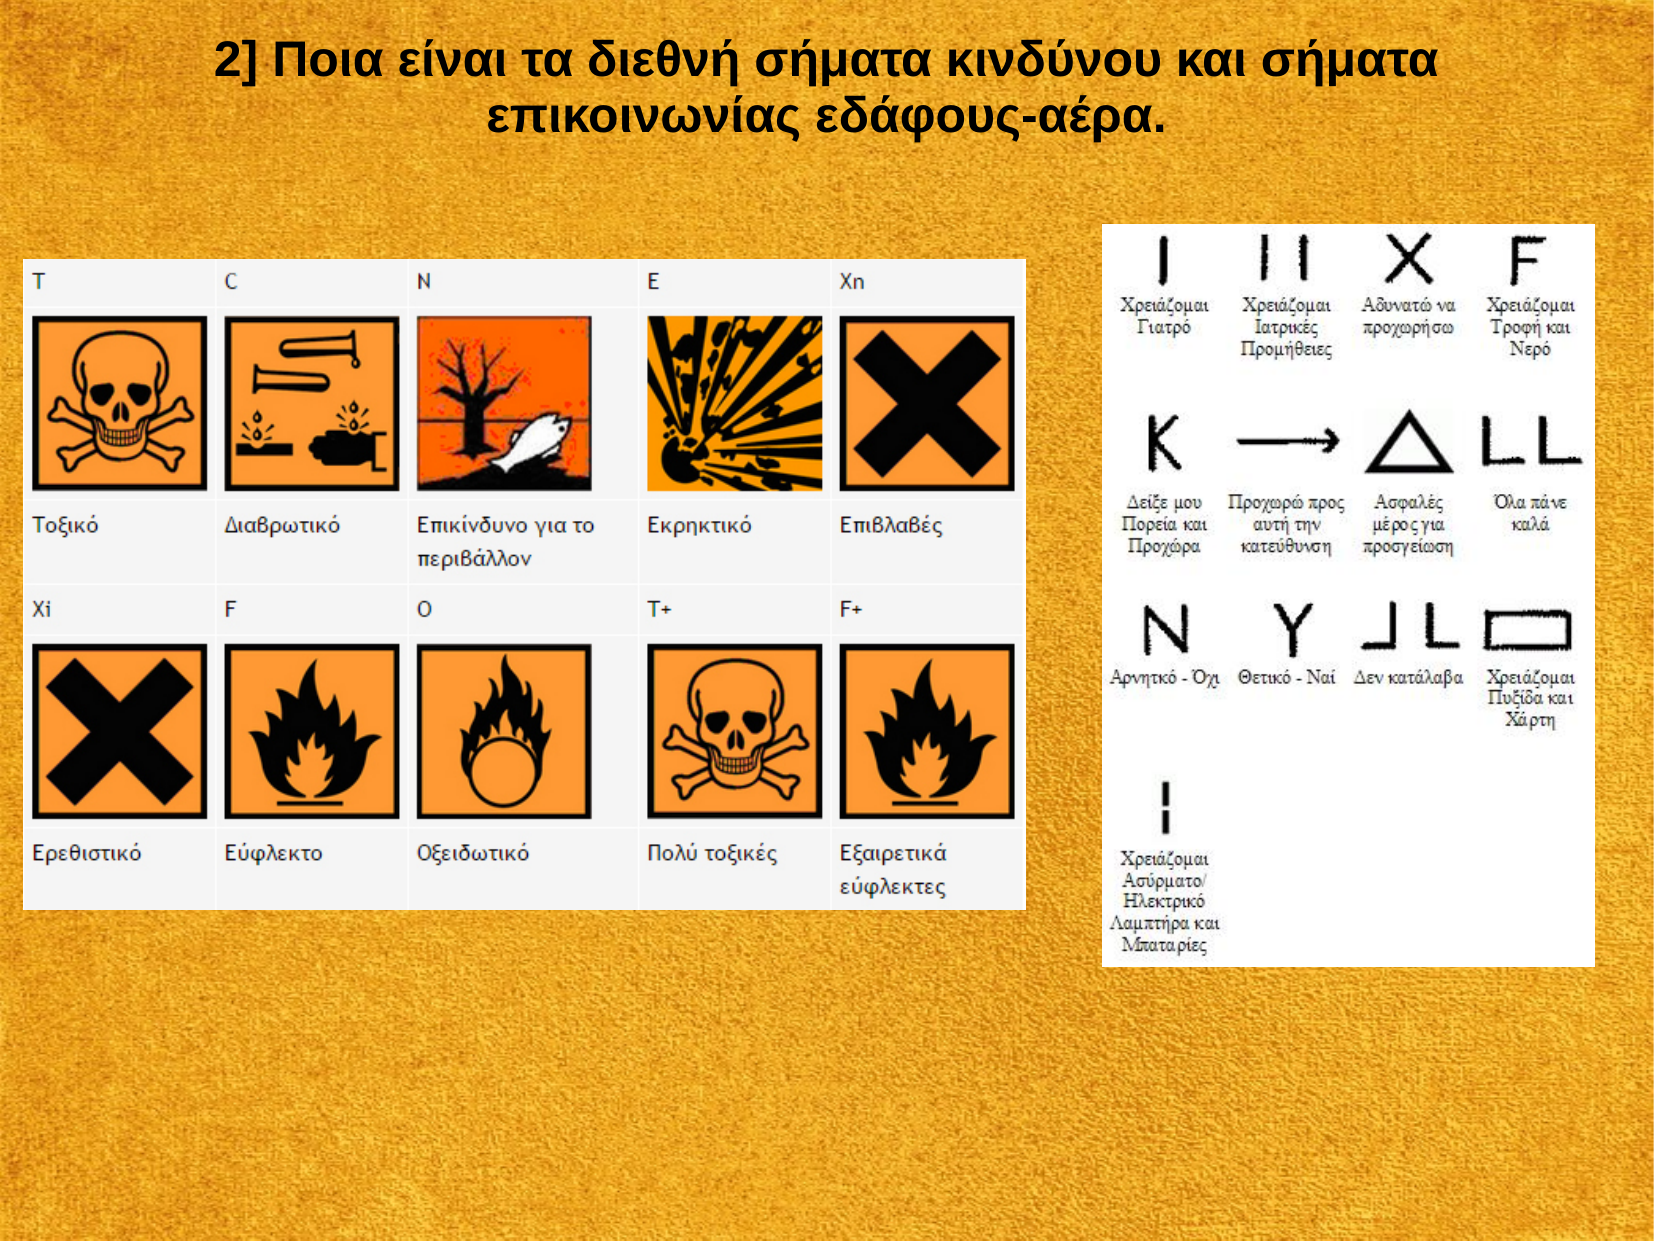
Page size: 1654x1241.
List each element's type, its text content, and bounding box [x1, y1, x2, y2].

text_box 2] Ποια είναι τα διεθνή σήματα κινδύνου και σήματα επικοινωνίας εδάφους-αέρα. [106, 23, 1548, 544]
picture [0, 0, 1654, 1241]
